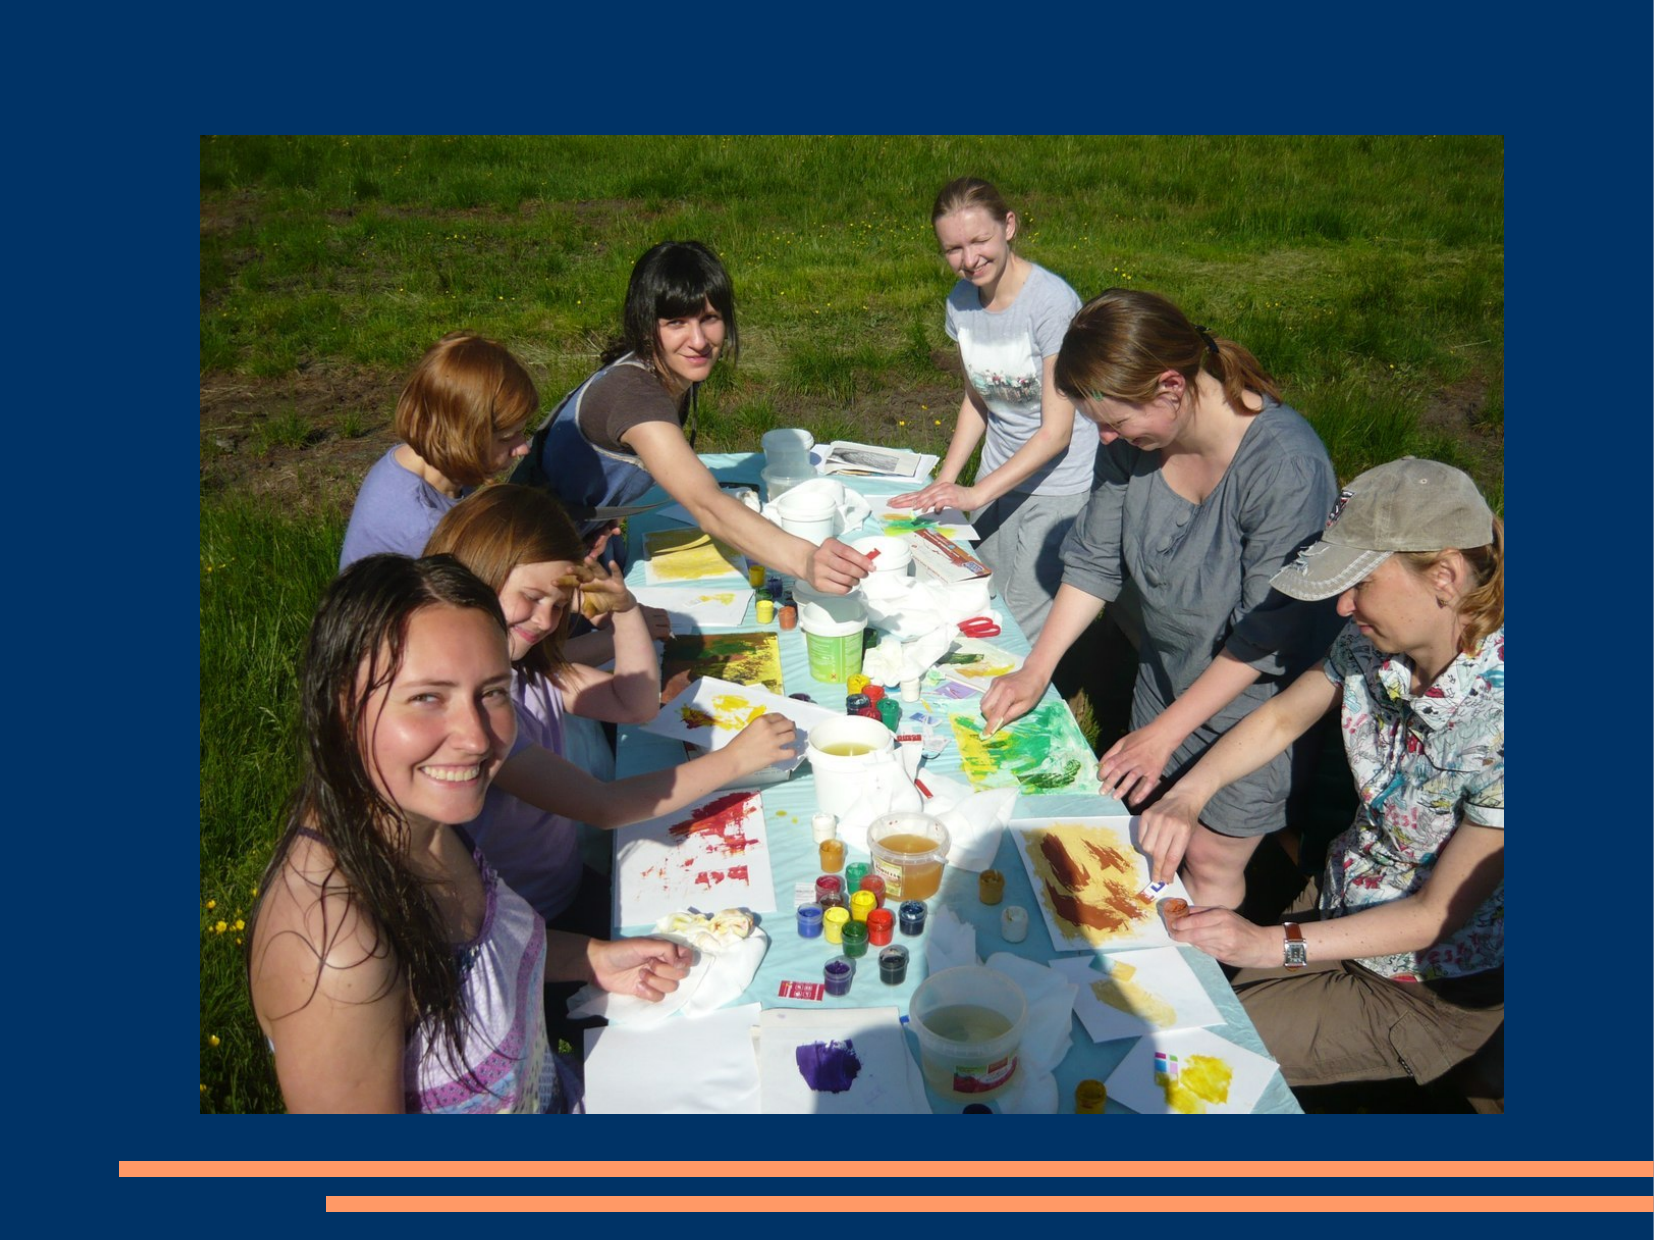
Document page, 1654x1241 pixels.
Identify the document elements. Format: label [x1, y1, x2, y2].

picture [200, 135, 1504, 1114]
